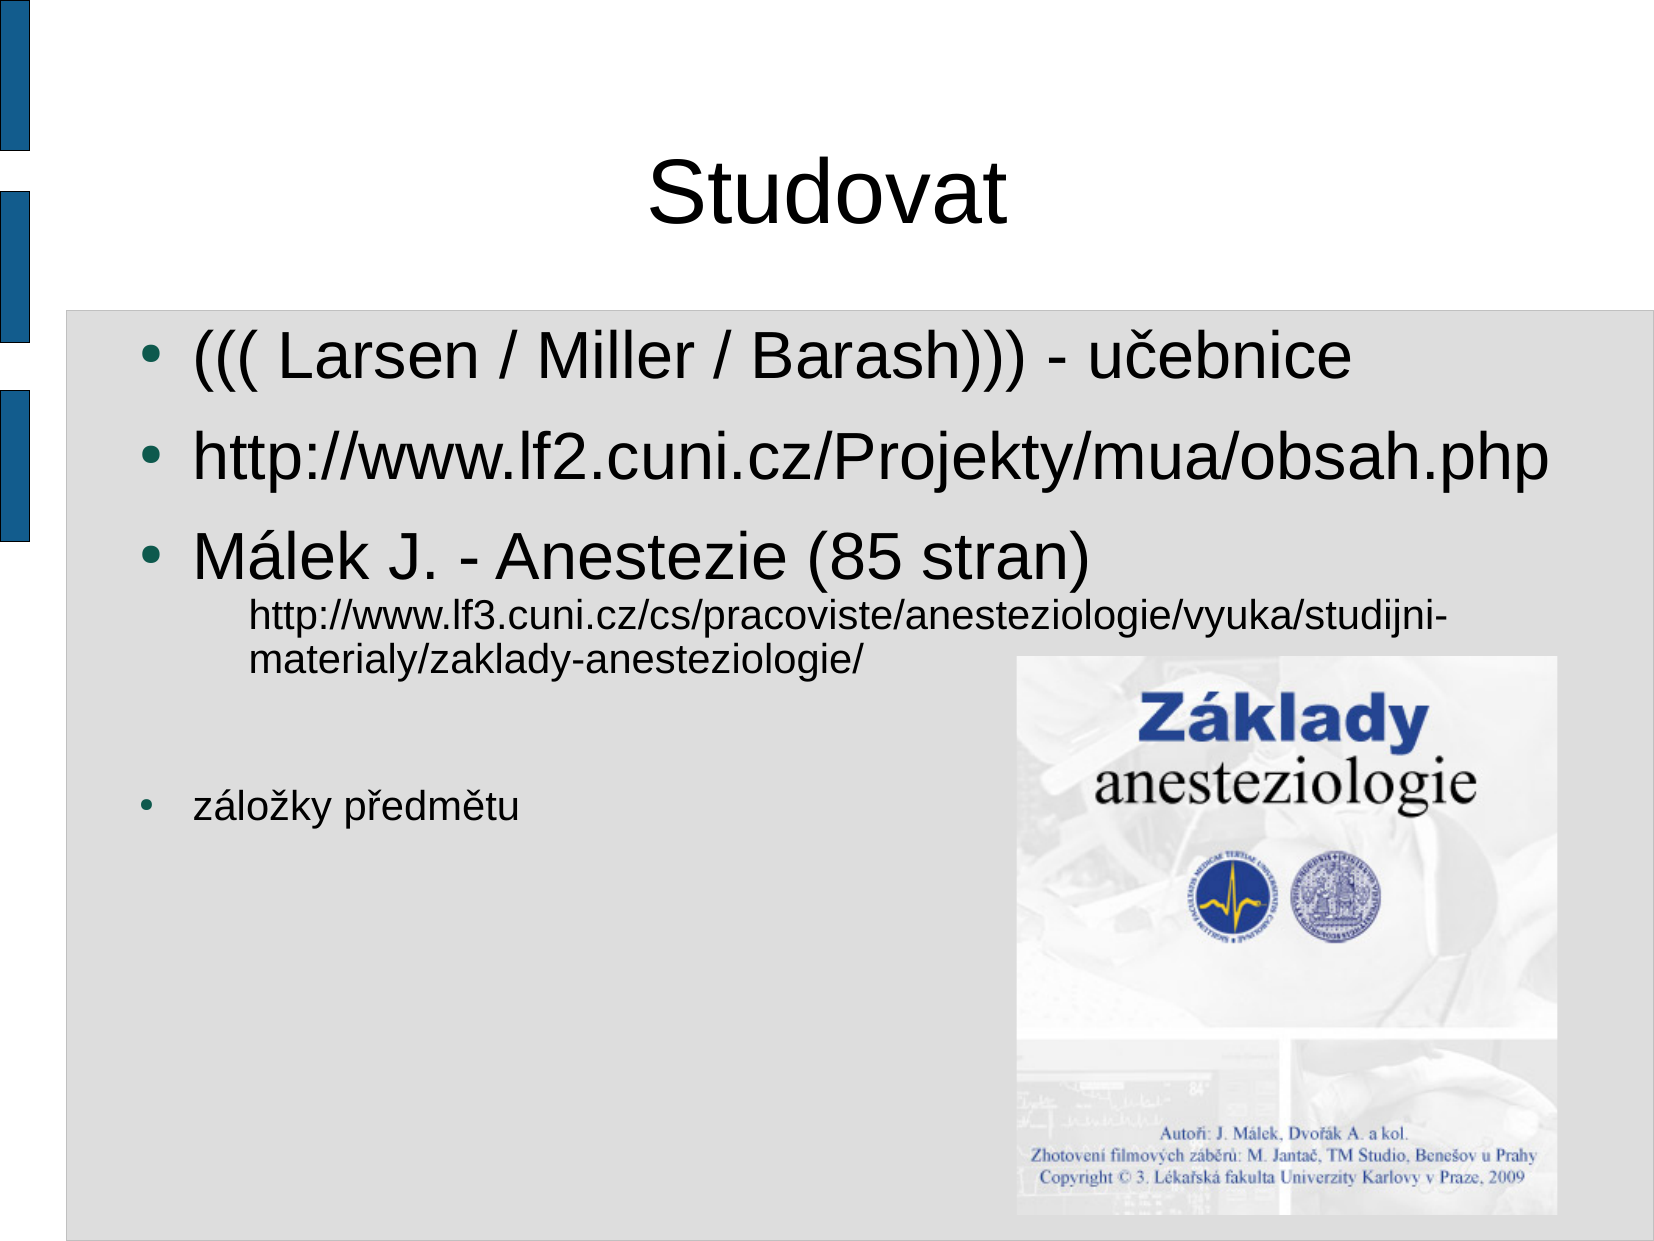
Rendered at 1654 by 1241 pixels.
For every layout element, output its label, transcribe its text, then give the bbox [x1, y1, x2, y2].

title Studovat [121, 91, 1534, 299]
picture [1016, 656, 1558, 1215]
list ((( Larsen / Miller / Barash))) - učebnice http://www.lf2.cuni.cz/Projekty/mua/obsah.php Málek J. - Anestezie (85 stran) http://www.lf3.cuni.cz/cs/pracoviste/anesteziologie/vyuka/studijni-materialy/zaklady-anesteziologie/ záložky předmětu [121, 322, 1561, 1118]
